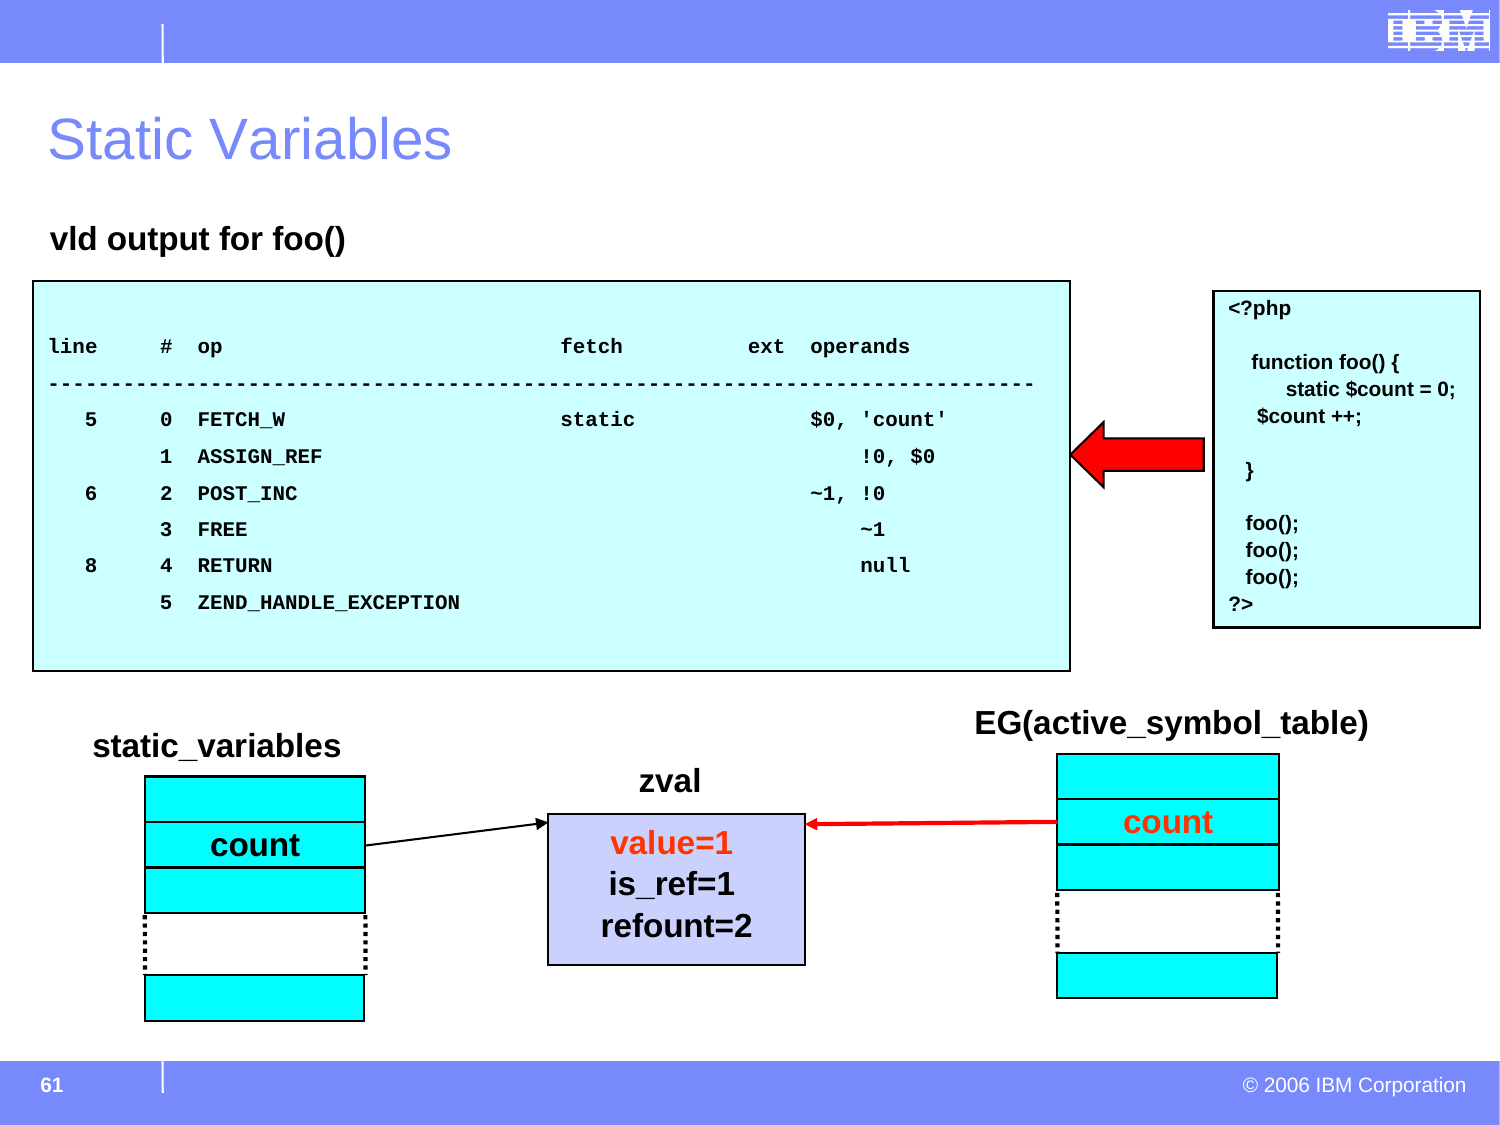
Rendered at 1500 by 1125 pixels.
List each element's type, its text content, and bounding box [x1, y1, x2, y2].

text_box zval [623, 754, 717, 807]
text_box count [144, 821, 366, 868]
text_box [1057, 953, 1277, 999]
text_box line # op fetch ext operands ------------------------------------------------------------------------------- 5 0 FETCH_W static $0, 'count' 1 ASSIGN_REF !0, $0 6 2 POST_INC ~1, !0 3 FREE ~1 8 4 RETURN null 5 ZEND_HANDLE_EXCEPTION [32, 280, 1071, 672]
text_box [144, 975, 365, 1021]
text_box EG(active_symbol_table)‏ [959, 696, 1385, 750]
text_box [1070, 422, 1204, 488]
text_box [1057, 754, 1280, 798]
text_box [144, 868, 366, 914]
text_box <?php function foo() { static $count = 0; $count ++; } foo(); foo(); foo(); ?> [1213, 291, 1481, 628]
text_box count [1057, 798, 1280, 844]
text_box Static Variables [32, 96, 1386, 179]
text_box [144, 776, 366, 821]
text_box vld output for foo()‏ [35, 212, 362, 266]
text_box [1057, 844, 1280, 890]
text_box value=1 is_ref=1 refount=2 [548, 814, 805, 966]
text_box static_variables [77, 720, 357, 773]
